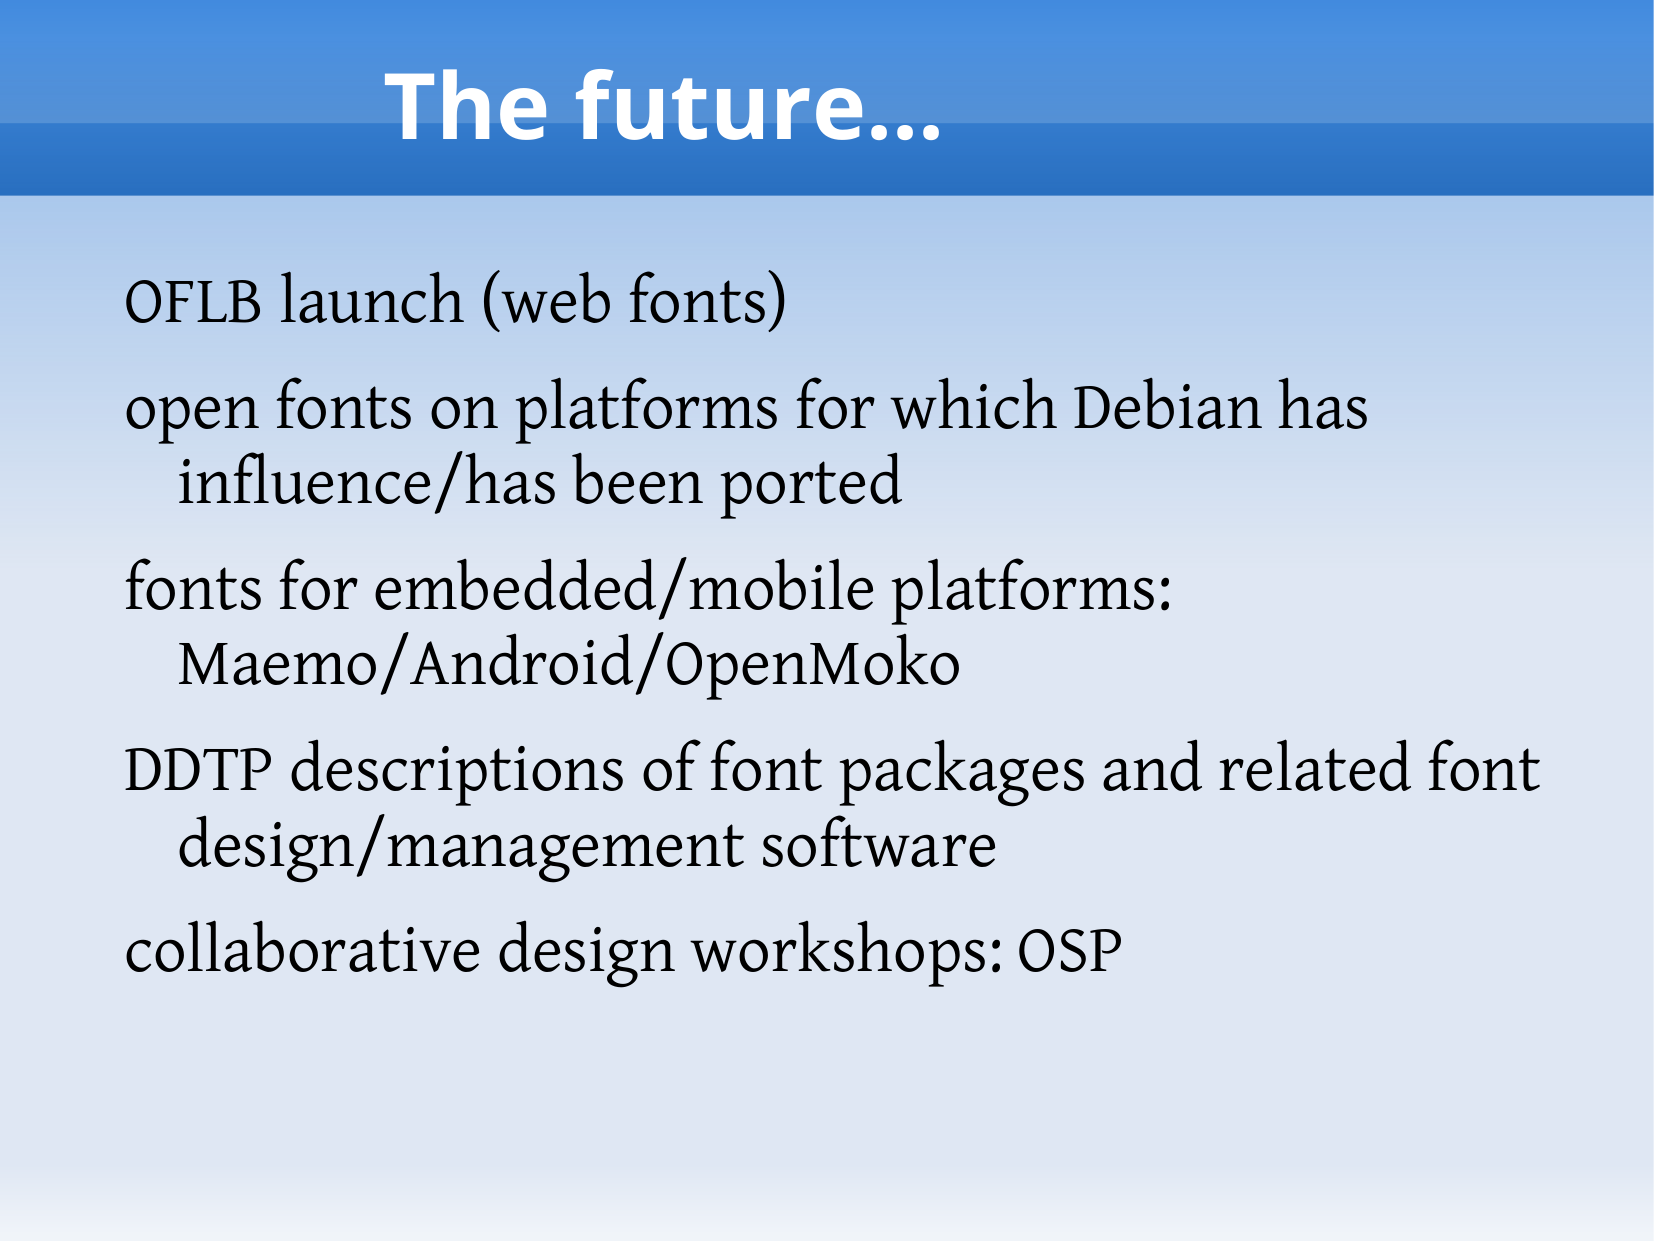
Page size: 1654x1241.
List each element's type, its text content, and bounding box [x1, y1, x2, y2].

picture [0, 0, 1654, 1241]
title The future... [59, 29, 1270, 178]
list OFLB launch (web fonts) open fonts on platforms for which Debian has influence/has been ported fonts for embedded/mobile platforms: Maemo/Android/OpenMoko DDTP descriptions of font packages and related font design/management software collaborative design workshops: OSP [106, 265, 1595, 1182]
